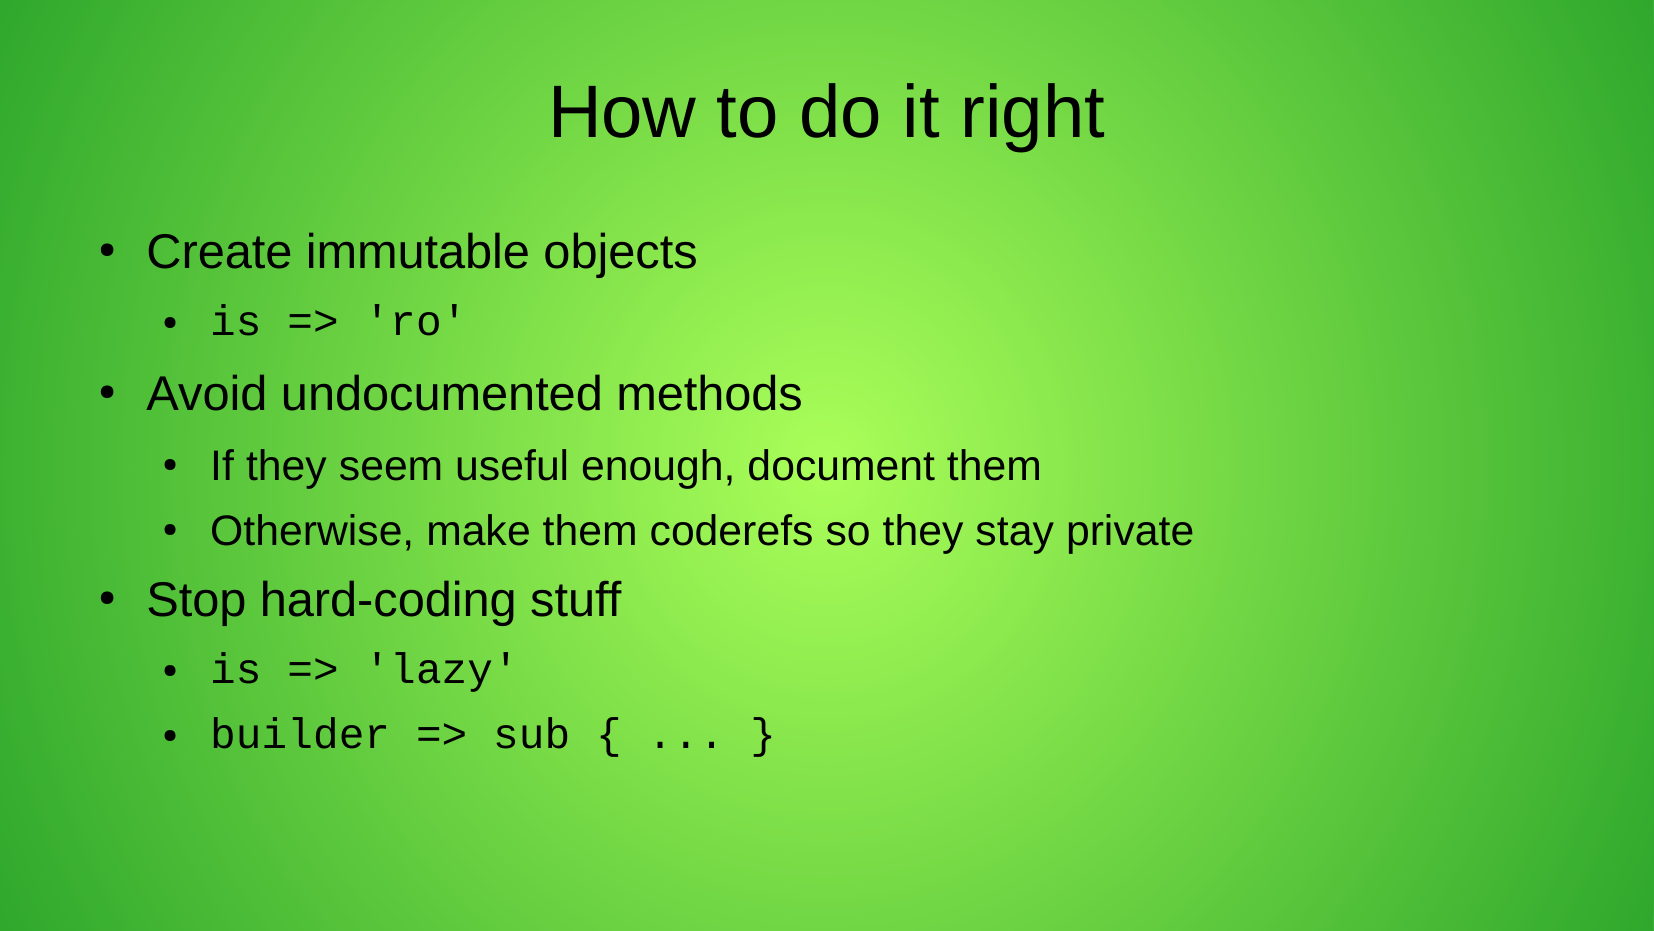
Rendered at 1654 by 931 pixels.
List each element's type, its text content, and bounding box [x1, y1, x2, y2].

list Create immutable objects is => 'ro' Avoid undocumented methods If they seem useful enough, document them Otherwise, make them coderefs so they stay private Stop hard-coding stuff is => 'lazy' builder => sub { ... } [82, 224, 1571, 764]
title How to do it right [82, 35, 1571, 189]
